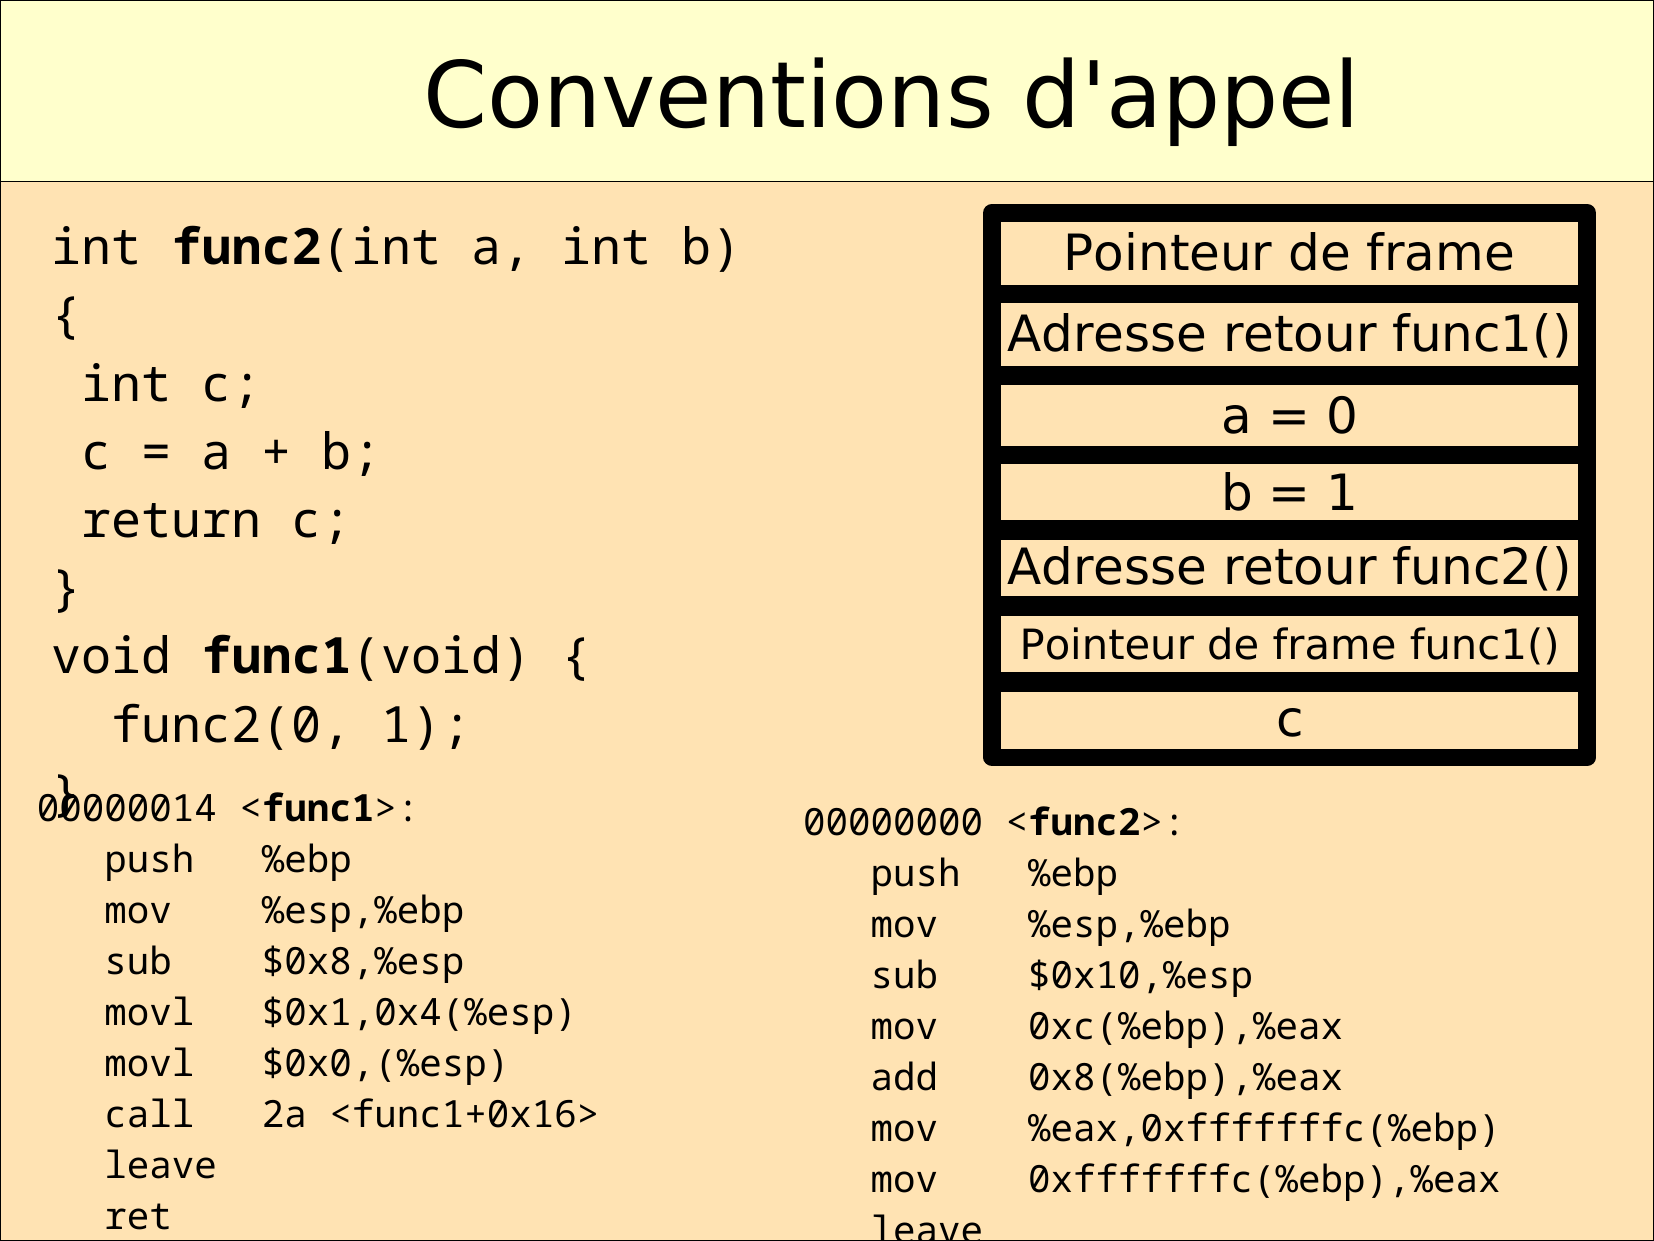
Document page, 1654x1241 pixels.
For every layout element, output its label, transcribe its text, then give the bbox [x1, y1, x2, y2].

title Conventions d'appel [180, 29, 1606, 163]
text_box [292, 947, 788, 1023]
text_box [888, 847, 1509, 923]
text_box Adresse retour func2() [992, 529, 1588, 606]
text_box b = 1 [992, 455, 1588, 529]
text_box int func2(int a, int b) { int c; c = a + b; return c; } void func1(void) { func2(0, 1); } [36, 203, 761, 801]
text_box c [992, 681, 1588, 758]
text_box Pointeur de frame [992, 212, 1588, 294]
text_box a = 0 [992, 376, 1588, 455]
text_box Adresse retour func1() [992, 294, 1588, 376]
text_box Pointeur de frame func1() [992, 607, 1588, 681]
text_box 00000014 <func1>: push %ebp mov %esp,%ebp sub $0x8,%esp movl $0x1,0x4(%esp) movl $0x0,(%esp) call 2a <func1+0x16> leave ret [22, 773, 724, 1182]
text_box 00000000 <func2>: push %ebp mov %esp,%ebp sub $0x10,%esp mov 0xc(%ebp),%eax add 0x8(%ebp),%eax mov %eax,0xfffffffc(%ebp) mov 0xfffffffc(%ebp),%eax leave ret [788, 788, 1599, 1241]
